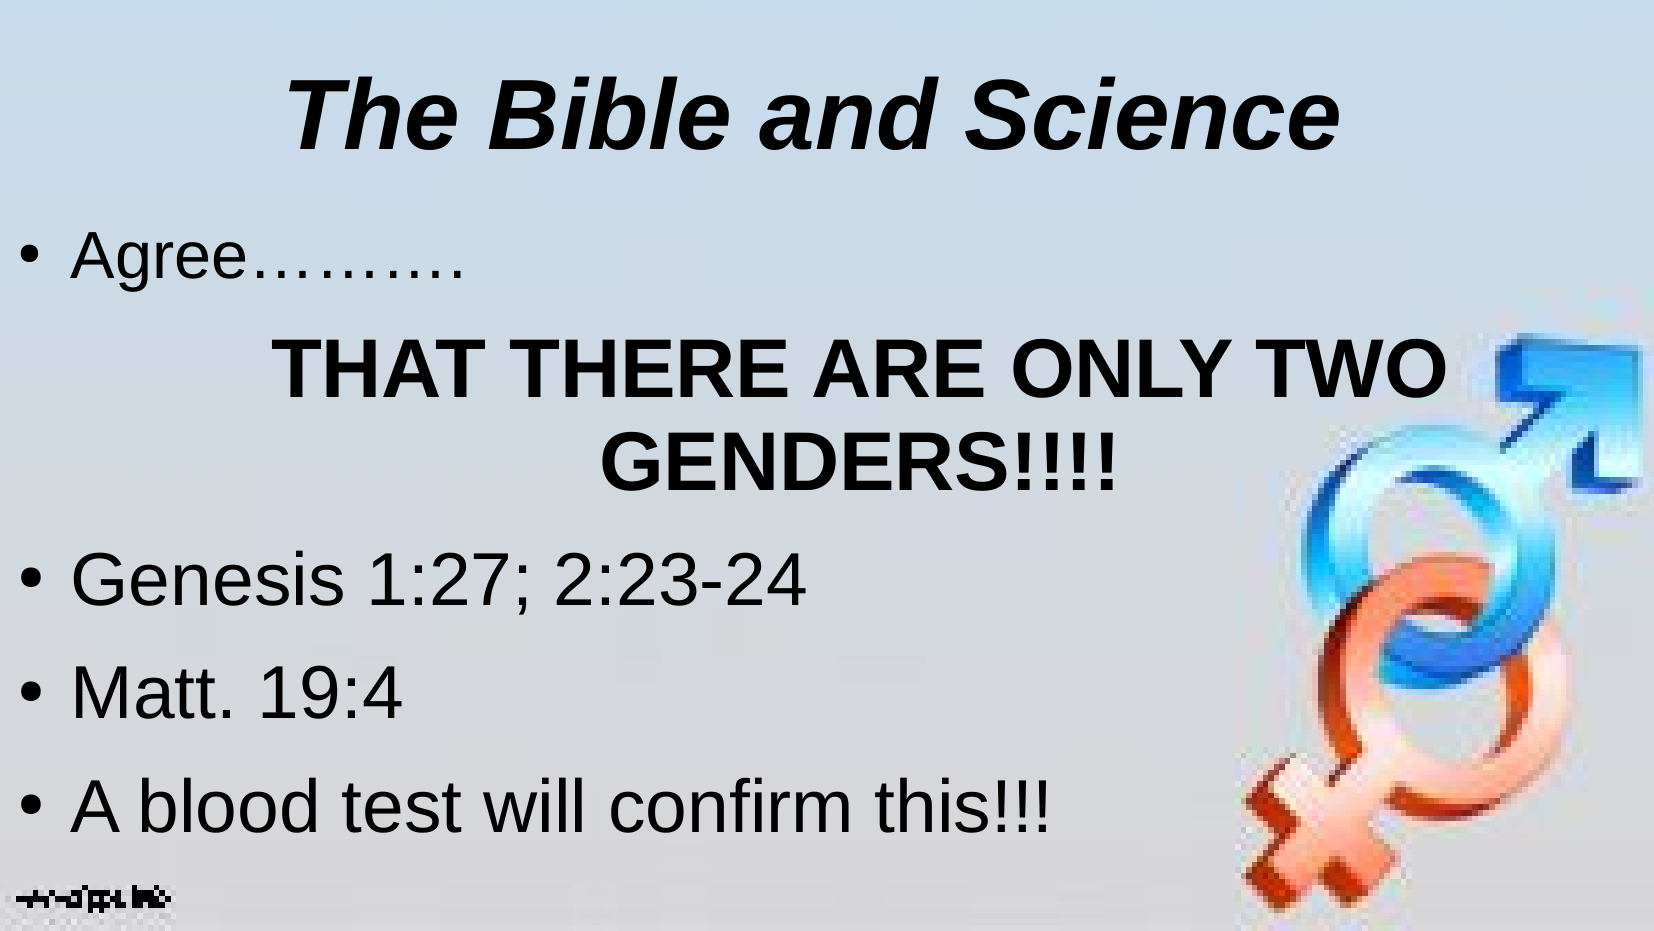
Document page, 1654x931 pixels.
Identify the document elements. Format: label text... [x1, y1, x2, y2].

list Agree………. THAT THERE ARE ONLY TWO GENDERS!!!! Genesis 1:27; 2:23-24 Matt. 19:4 A blood test will confirm this!!! [0, 217, 1651, 916]
title The Bible and Science [82, 37, 1571, 193]
picture [0, 0, 1654, 931]
